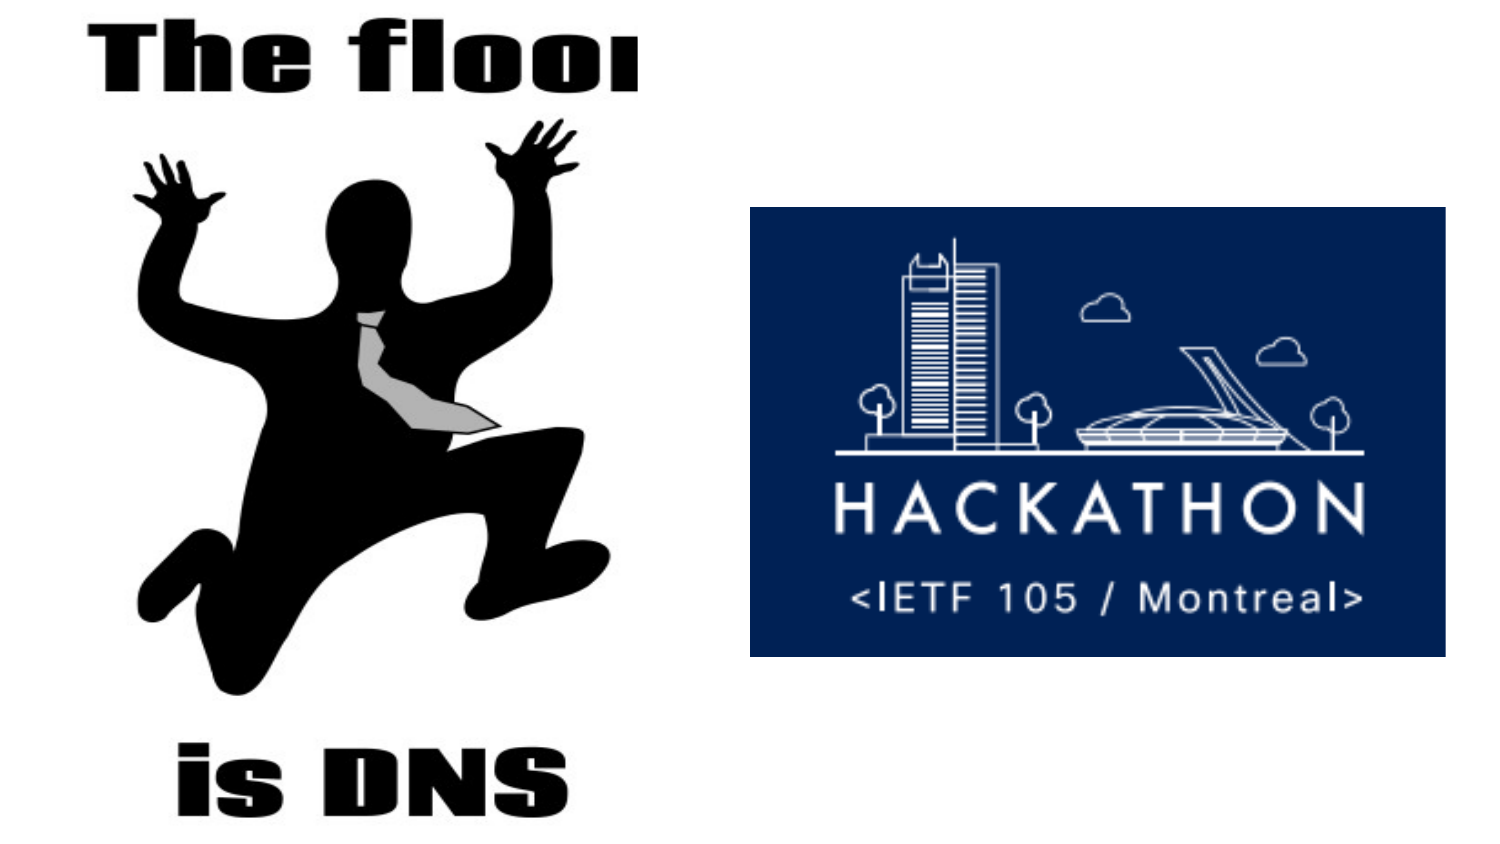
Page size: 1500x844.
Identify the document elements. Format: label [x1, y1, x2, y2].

picture [70, 11, 638, 844]
picture [750, 207, 1446, 657]
